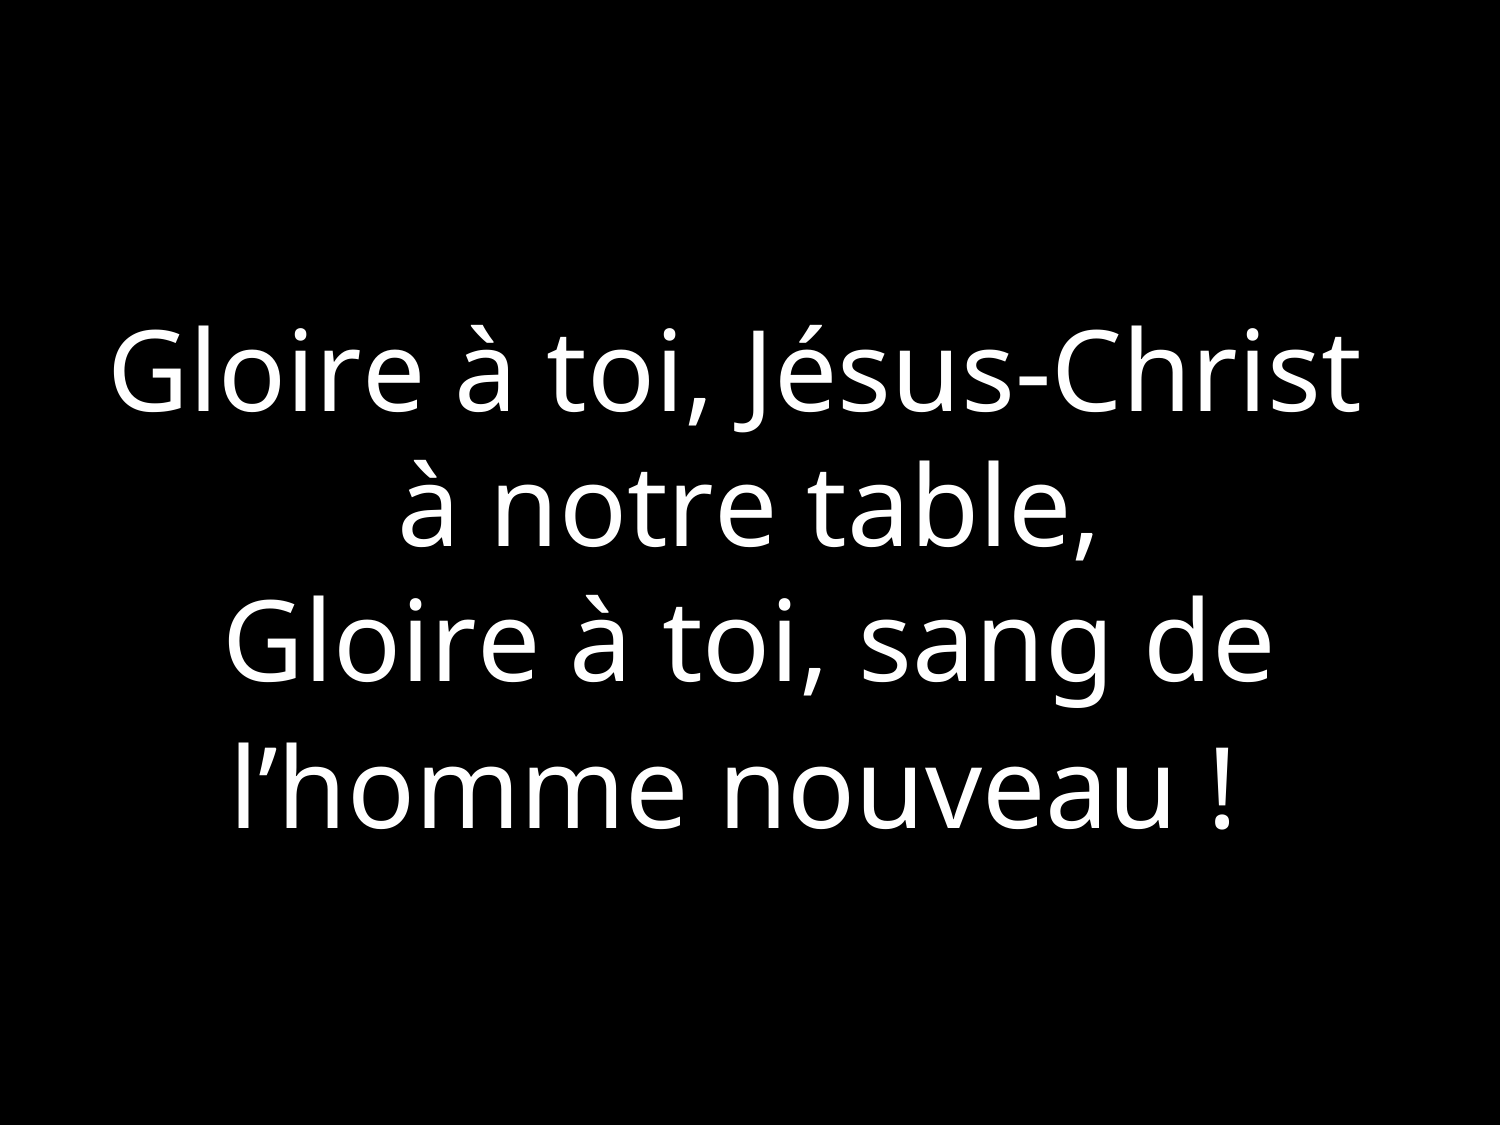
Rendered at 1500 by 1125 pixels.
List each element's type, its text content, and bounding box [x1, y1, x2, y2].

text_box Gloire à toi, Jésus-Christ à notre table, Gloire à toi, sang de l’homme nouveau ! [0, 314, 1500, 839]
